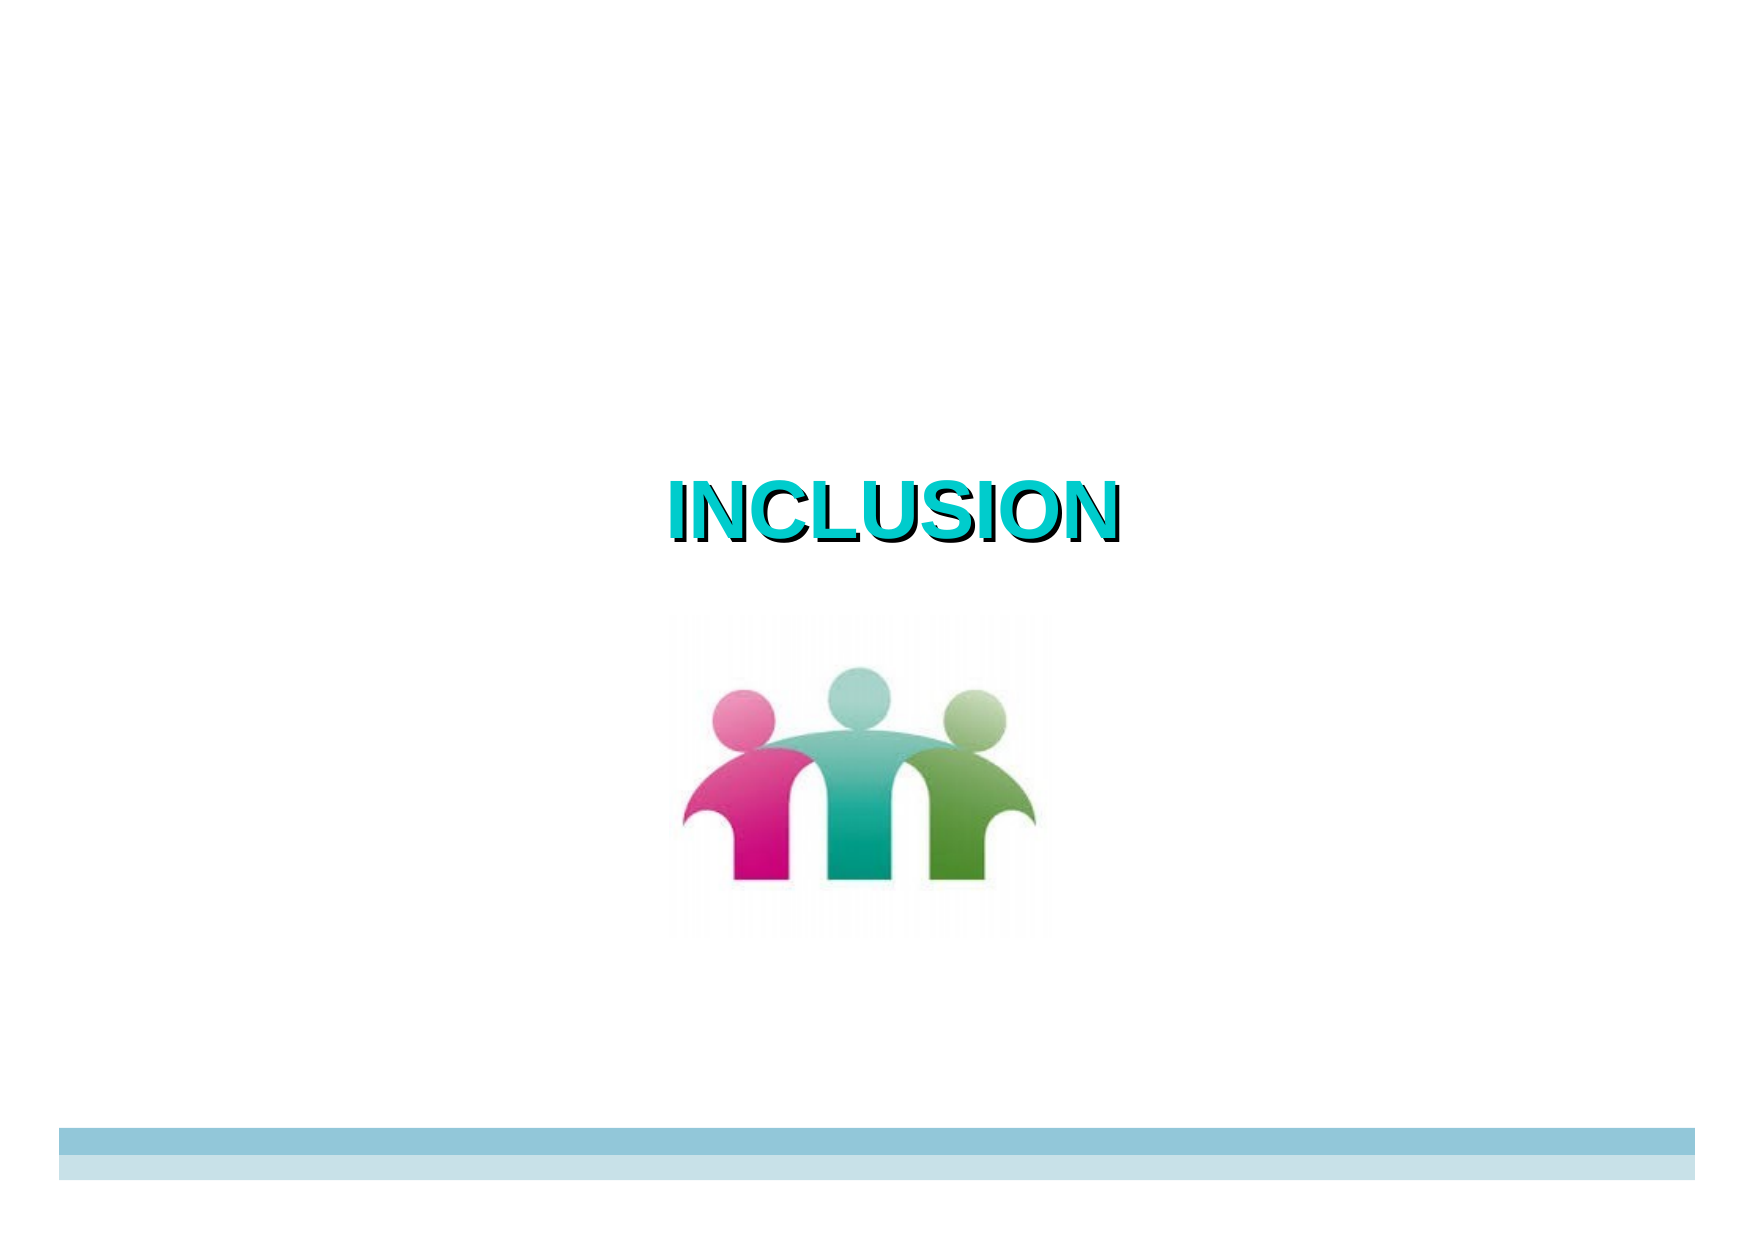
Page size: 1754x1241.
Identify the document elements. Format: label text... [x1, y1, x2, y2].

title INCLUSION [157, 416, 1631, 604]
picture [669, 615, 1052, 938]
